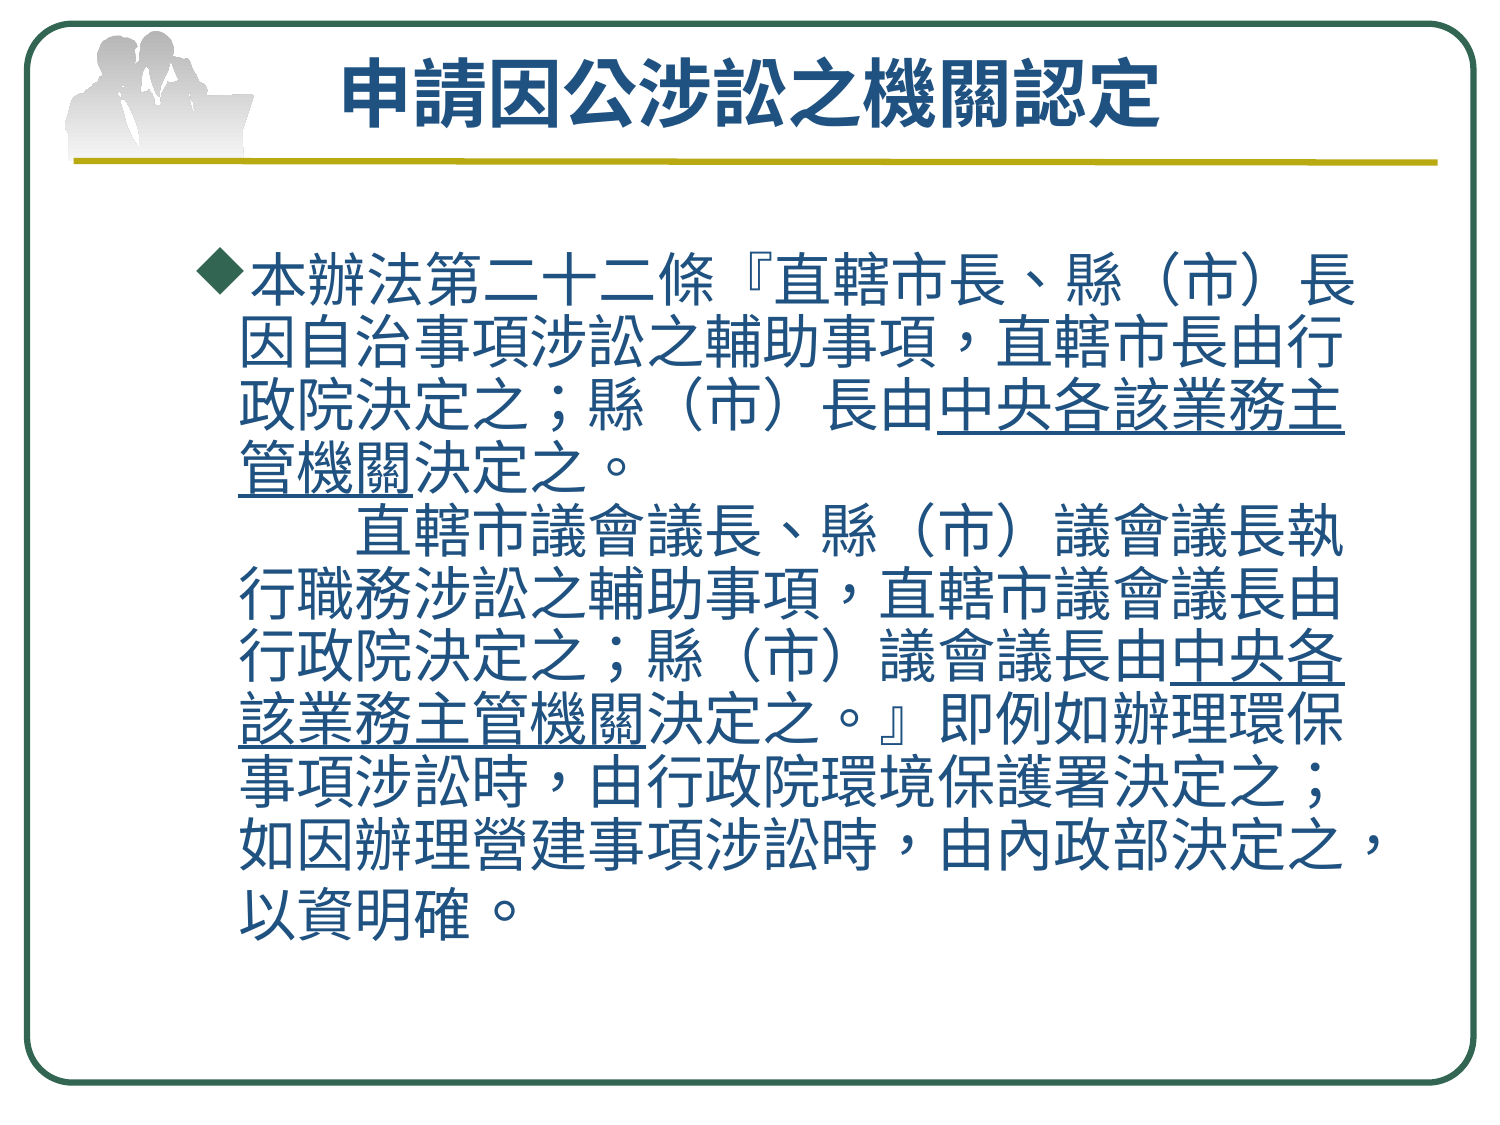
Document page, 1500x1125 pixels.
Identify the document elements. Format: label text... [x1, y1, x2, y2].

list 本辦法第二十二條『直轄市長、縣（市）長因自治事項涉訟之輔助事項，直轄市長由行政院決定之；縣（市）長由中央各該業務主管機關決定之。 直轄市議會議長、縣（市）議會議長執行職務涉訟之輔助事項，直轄市議會議長由行政院決定之；縣（市）議會議長由中央各該業務主管機關決定之。』即例如辦理環保事項涉訟時，由行政院環境保護署決定之；如因辦理營建事項涉訟時，由內政部決定之，以資明確。 [101, 243, 1386, 1018]
title 申請因公涉訟之機關認定 [75, 45, 1426, 138]
